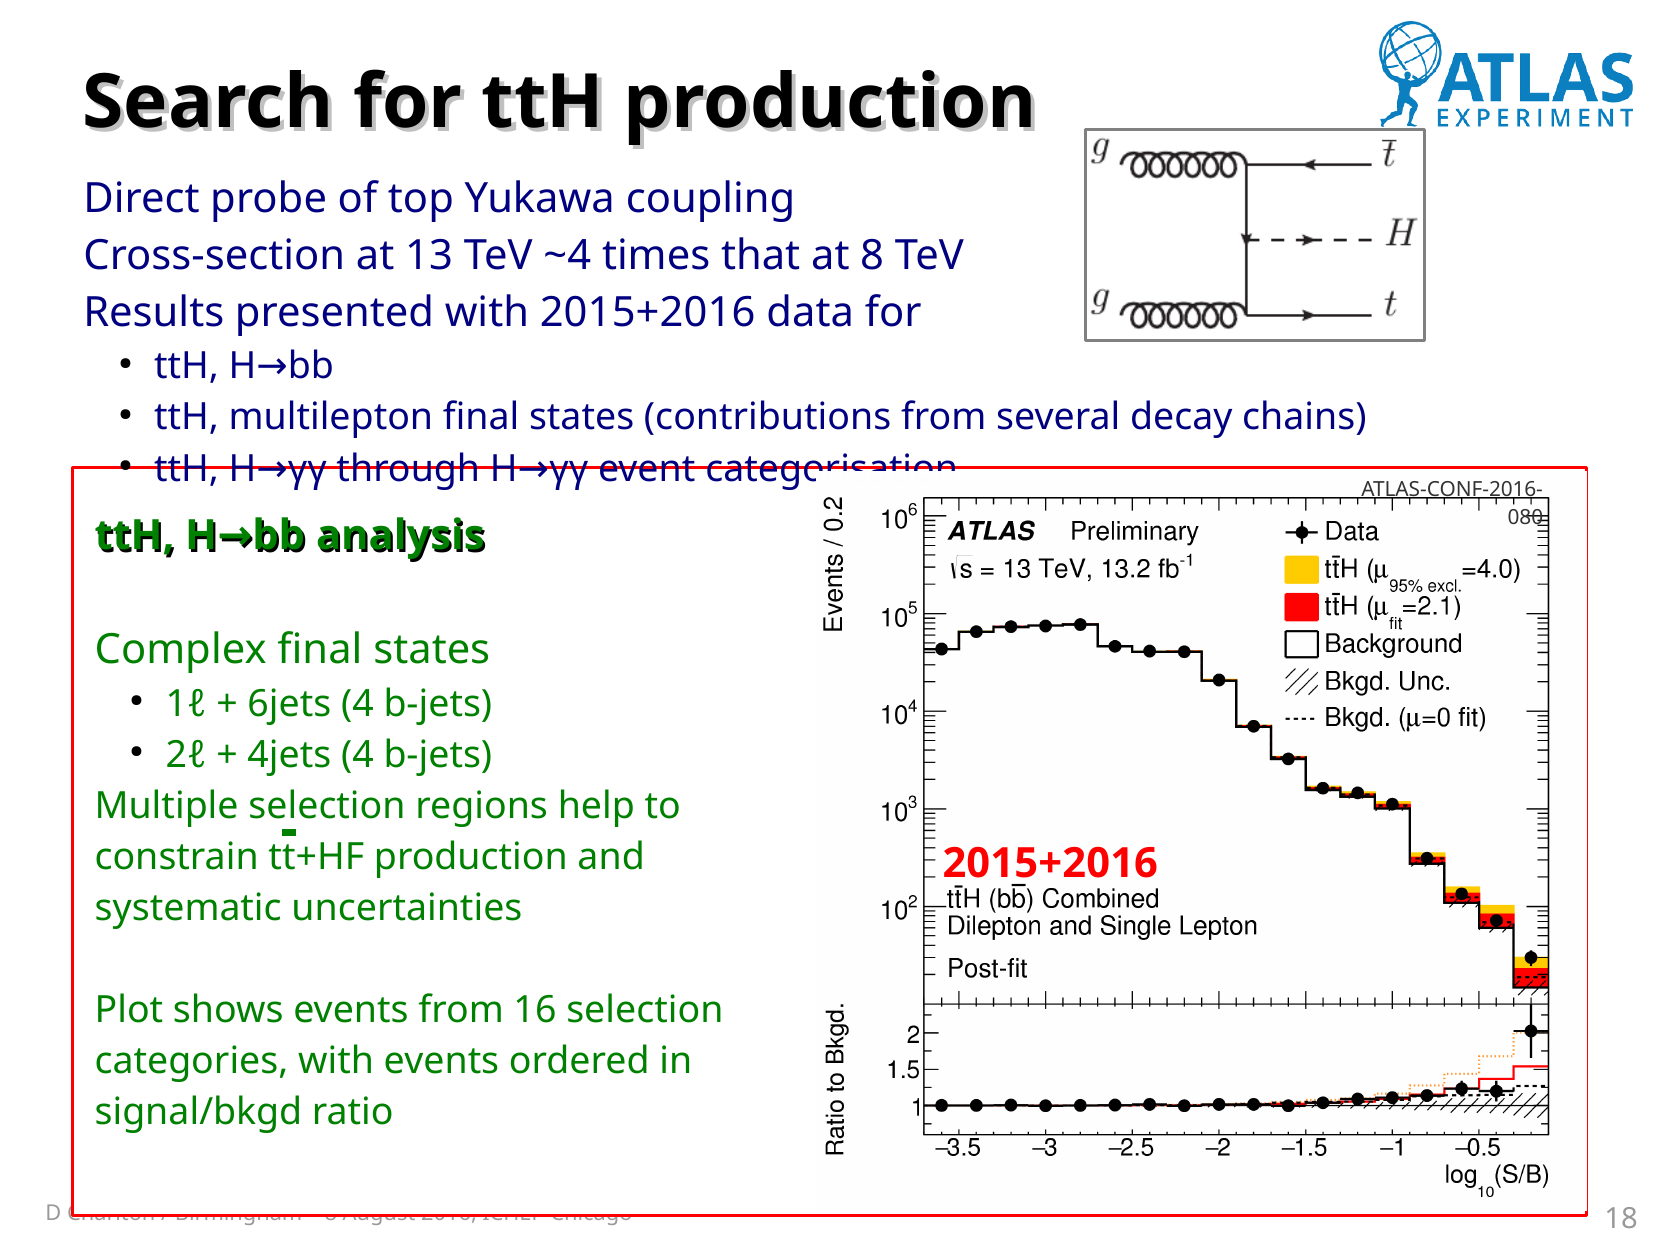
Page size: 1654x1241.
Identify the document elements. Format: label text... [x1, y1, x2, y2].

text_box [313, 467, 320, 476]
text_box [315, 1053, 324, 1070]
text_box [728, 471, 738, 479]
text_box [830, 467, 843, 471]
text_box [429, 1055, 439, 1061]
text_box [438, 467, 450, 479]
title Search for ttH production [82, 49, 1331, 148]
text_box [575, 1055, 585, 1061]
text_box [574, 467, 581, 476]
text_box [1558, 467, 1587, 471]
text_box [416, 467, 427, 479]
text_box [611, 1055, 621, 1061]
text_box [245, 1055, 255, 1061]
text_box [807, 467, 819, 479]
text_box [784, 467, 796, 479]
text_box [196, 1055, 208, 1071]
text_box [302, 1053, 311, 1068]
text_box Direct probe of top Yukawa coupling Cross-section at 13 TeV ~4 times that at 8 TeV Results presented with 2015+2016 data for ttH, H→bb ttH, multilepton final states (contributions from several decay chains) ttH, H→γγ through H→γγ event categorisation [68, 160, 1614, 454]
text_box [954, 467, 1317, 471]
text_box ttH, H→bb analysis Complex final states 1ℓ + 6jets (4 b-jets) 2ℓ + 4jets (4 b-jets) Multiple selection regions help to constrain tt+HF production and systematic uncertainties Plot shows events from 16 selection categories, with events ordered in signal/bkgd ratio [79, 497, 849, 1053]
text_box [855, 467, 883, 471]
text_box [555, 467, 562, 476]
picture [816, 471, 1587, 1211]
text_box [389, 1055, 399, 1061]
text_box [293, 467, 300, 476]
text_box [72, 467, 1587, 1216]
text_box [173, 1055, 185, 1071]
picture [1086, 131, 1424, 340]
text_box [624, 467, 631, 478]
text_box ATLAS-CONF-2016-080 [1317, 466, 1558, 507]
text_box [551, 1055, 563, 1071]
picture [1379, 21, 1633, 127]
text_box [153, 1055, 163, 1061]
text_box 2015+2016 [927, 825, 1194, 890]
text_box [392, 467, 404, 479]
text_box [117, 1063, 127, 1071]
text_box [940, 467, 951, 471]
text_box [408, 1053, 419, 1070]
text_box [917, 467, 929, 471]
text_box [631, 1055, 643, 1071]
text_box [513, 1055, 525, 1071]
